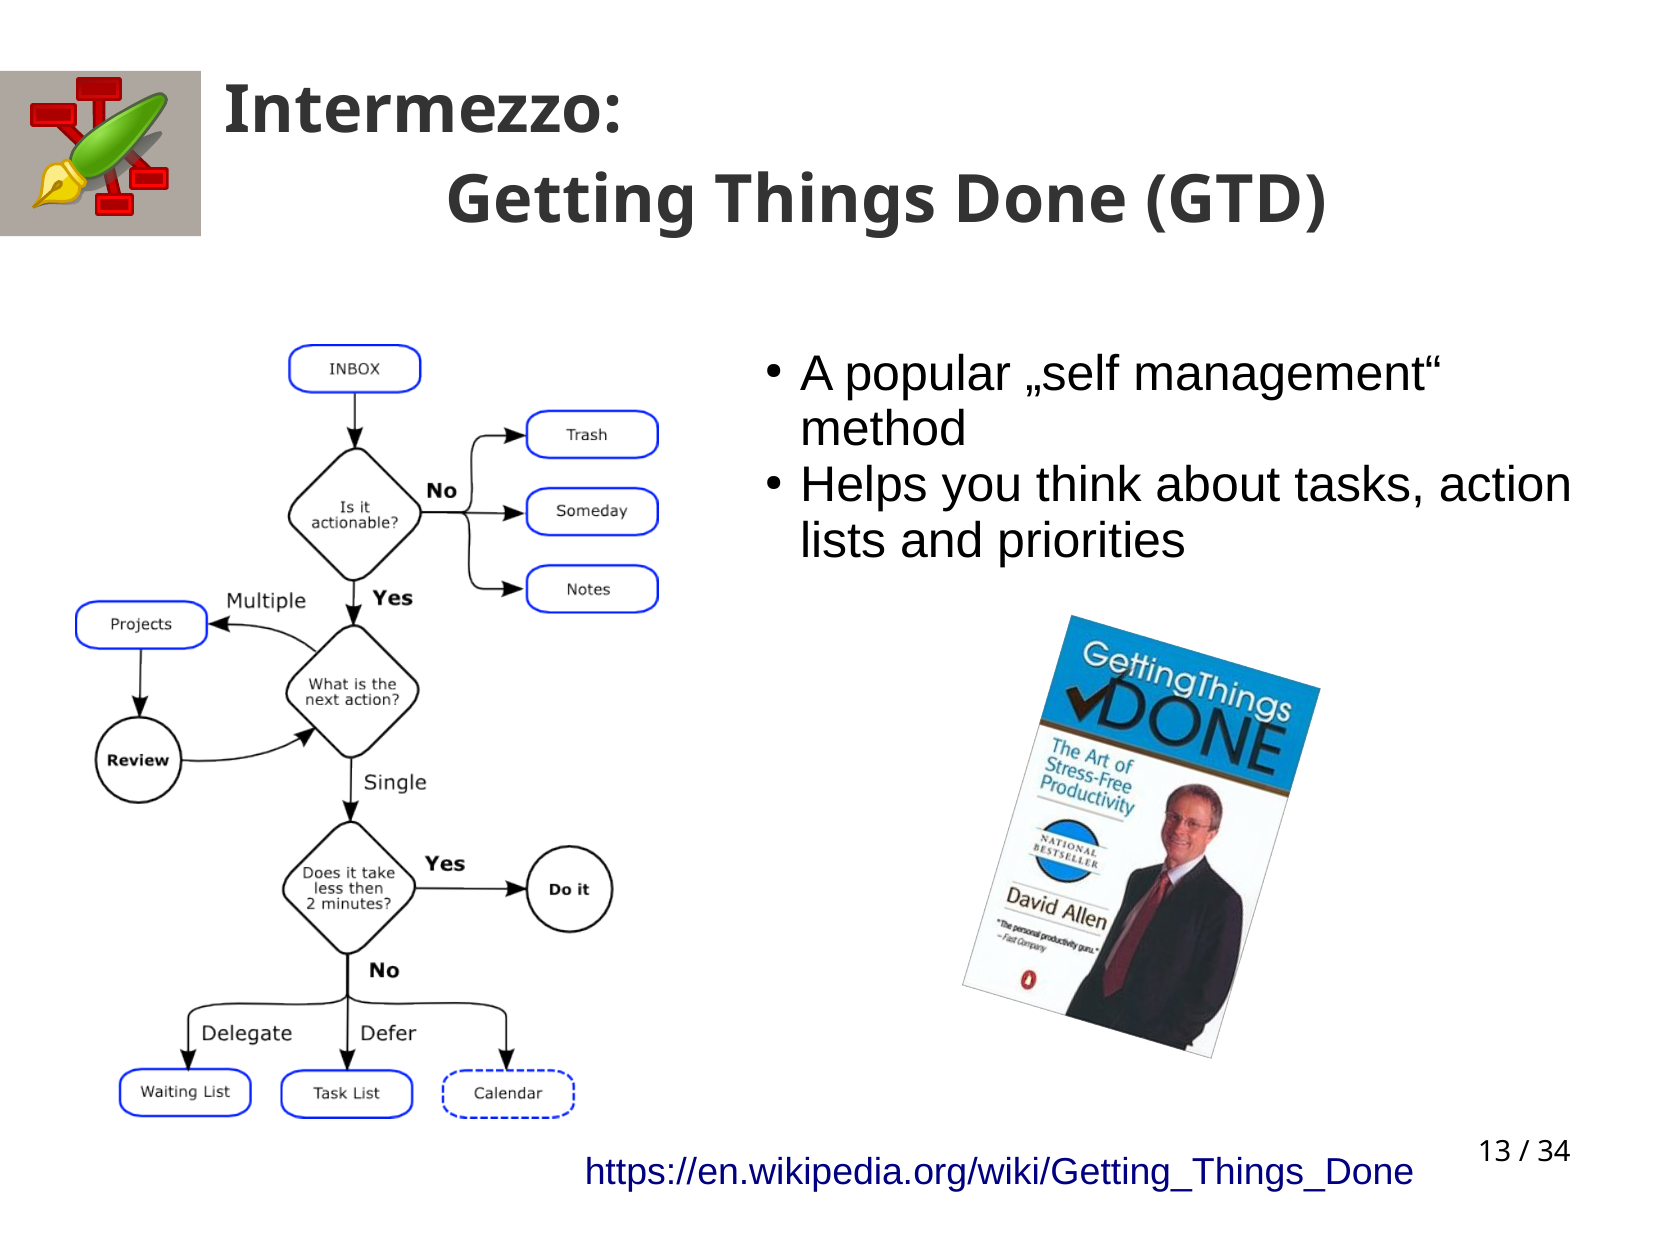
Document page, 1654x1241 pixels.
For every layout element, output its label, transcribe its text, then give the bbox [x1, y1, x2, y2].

text_box A popular „self management“ method Helps you think about tasks, action lists and priorities [750, 337, 1621, 916]
text_box https://en.wikipedia.org/wiki/Getting_Things_Done [570, 1143, 1430, 1201]
picture [961, 916, 1253, 1059]
picture [75, 344, 659, 1119]
title Intermezzo: Getting Things Done (GTD) [224, 47, 1571, 257]
